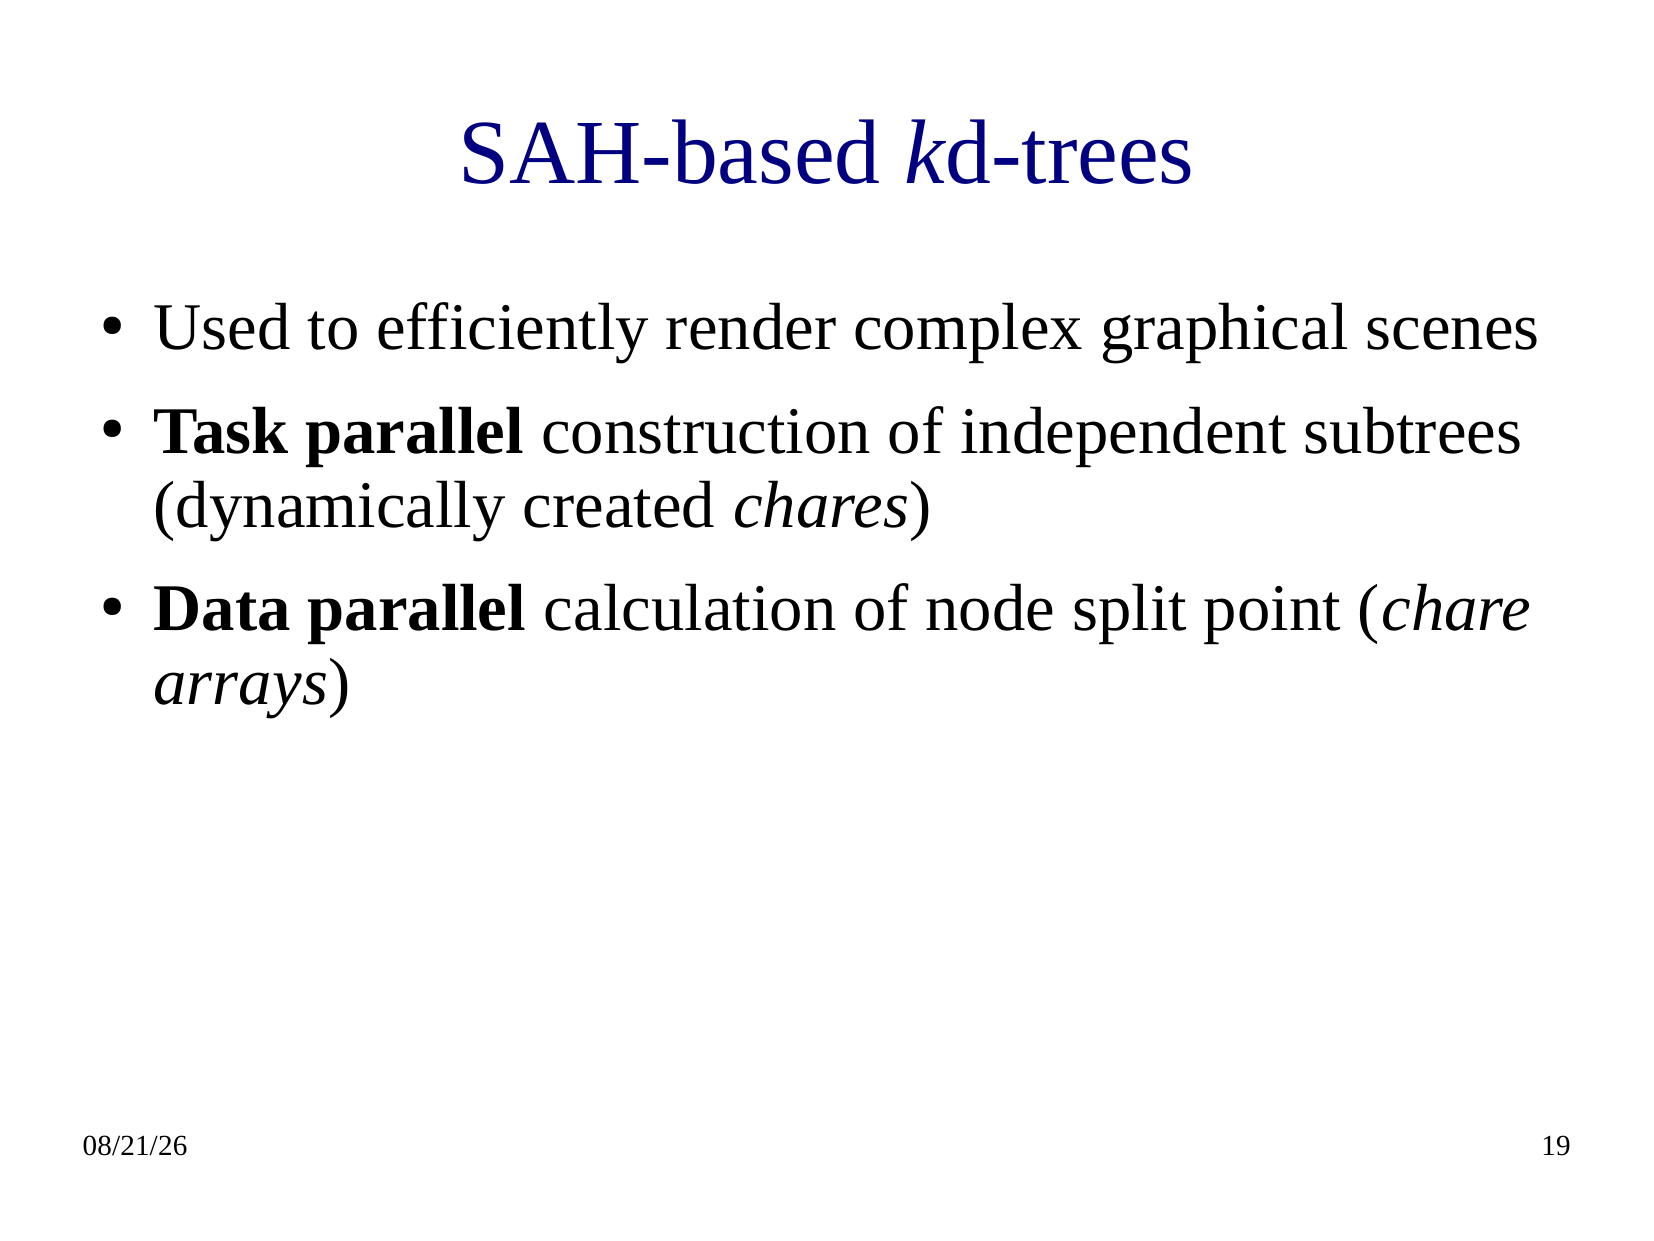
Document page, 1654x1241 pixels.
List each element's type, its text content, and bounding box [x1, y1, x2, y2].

list Used to efficiently render complex graphical scenes Task parallel construction of independent subtrees (dynamically created chares) Data parallel calculation of node split point (chare arrays) [82, 290, 1571, 1109]
title SAH-based kd-trees [82, 49, 1571, 257]
